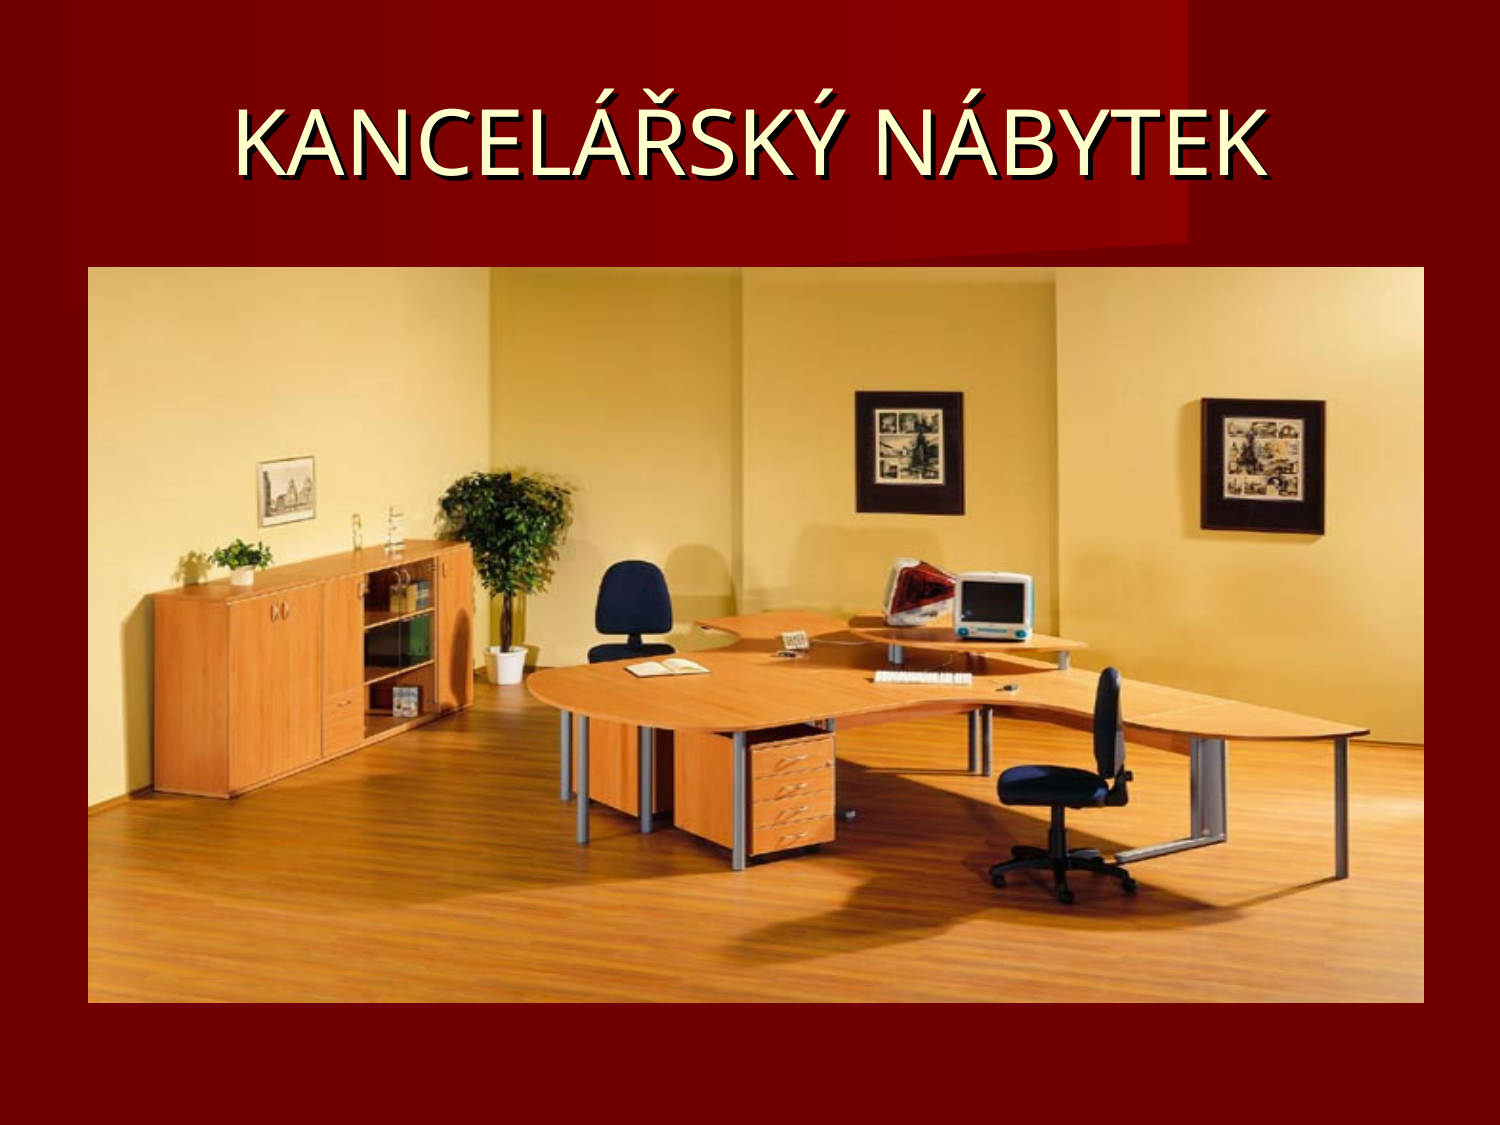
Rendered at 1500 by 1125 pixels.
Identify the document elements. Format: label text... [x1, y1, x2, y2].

title KANCELÁŘSKÝ NÁBYTEK [75, 45, 1426, 233]
picture [88, 267, 1424, 1003]
